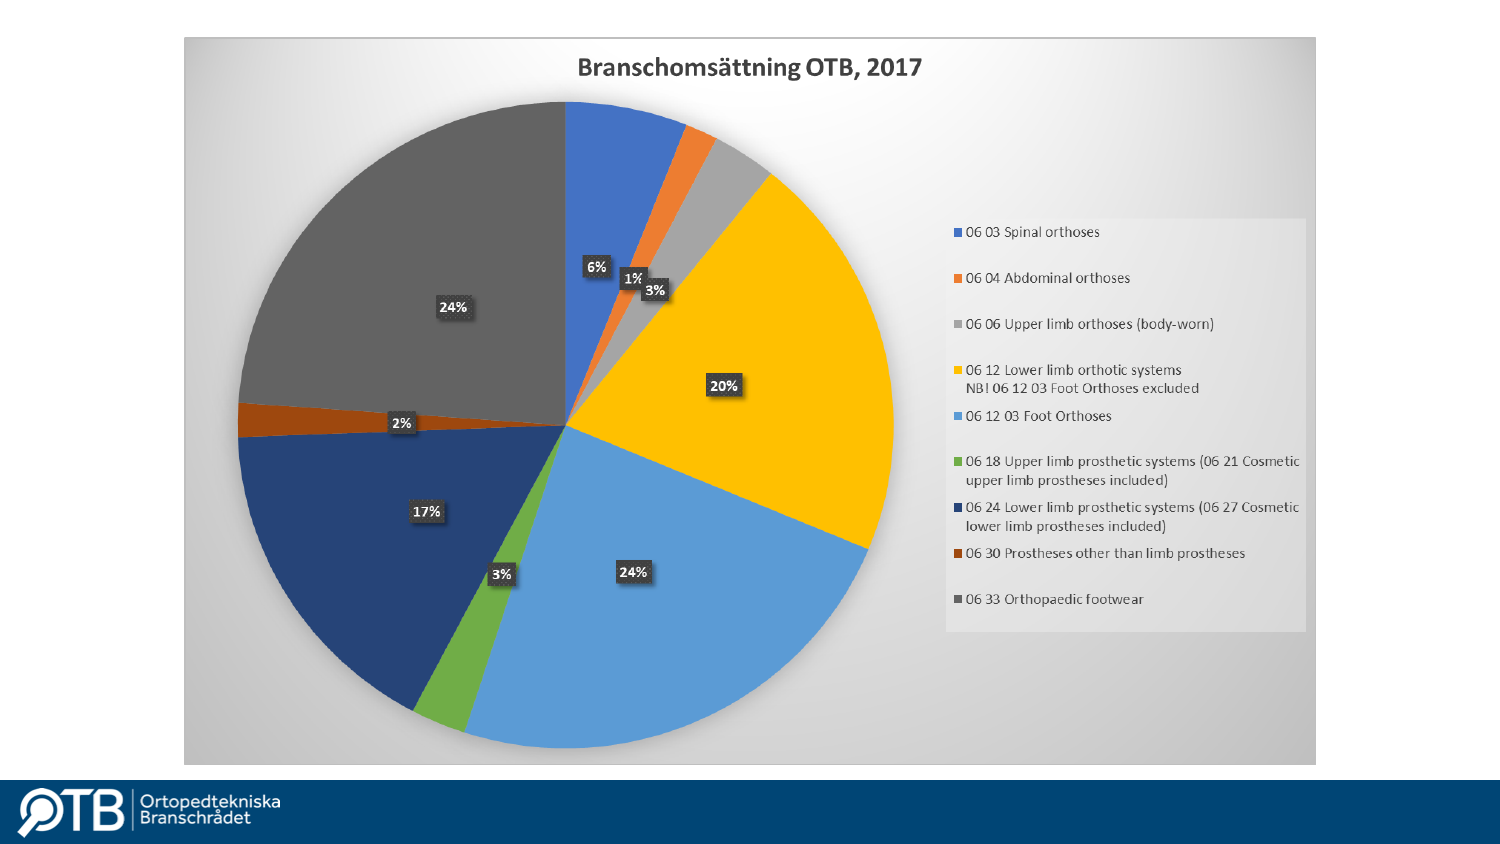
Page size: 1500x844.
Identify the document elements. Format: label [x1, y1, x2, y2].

picture [184, 37, 1316, 765]
